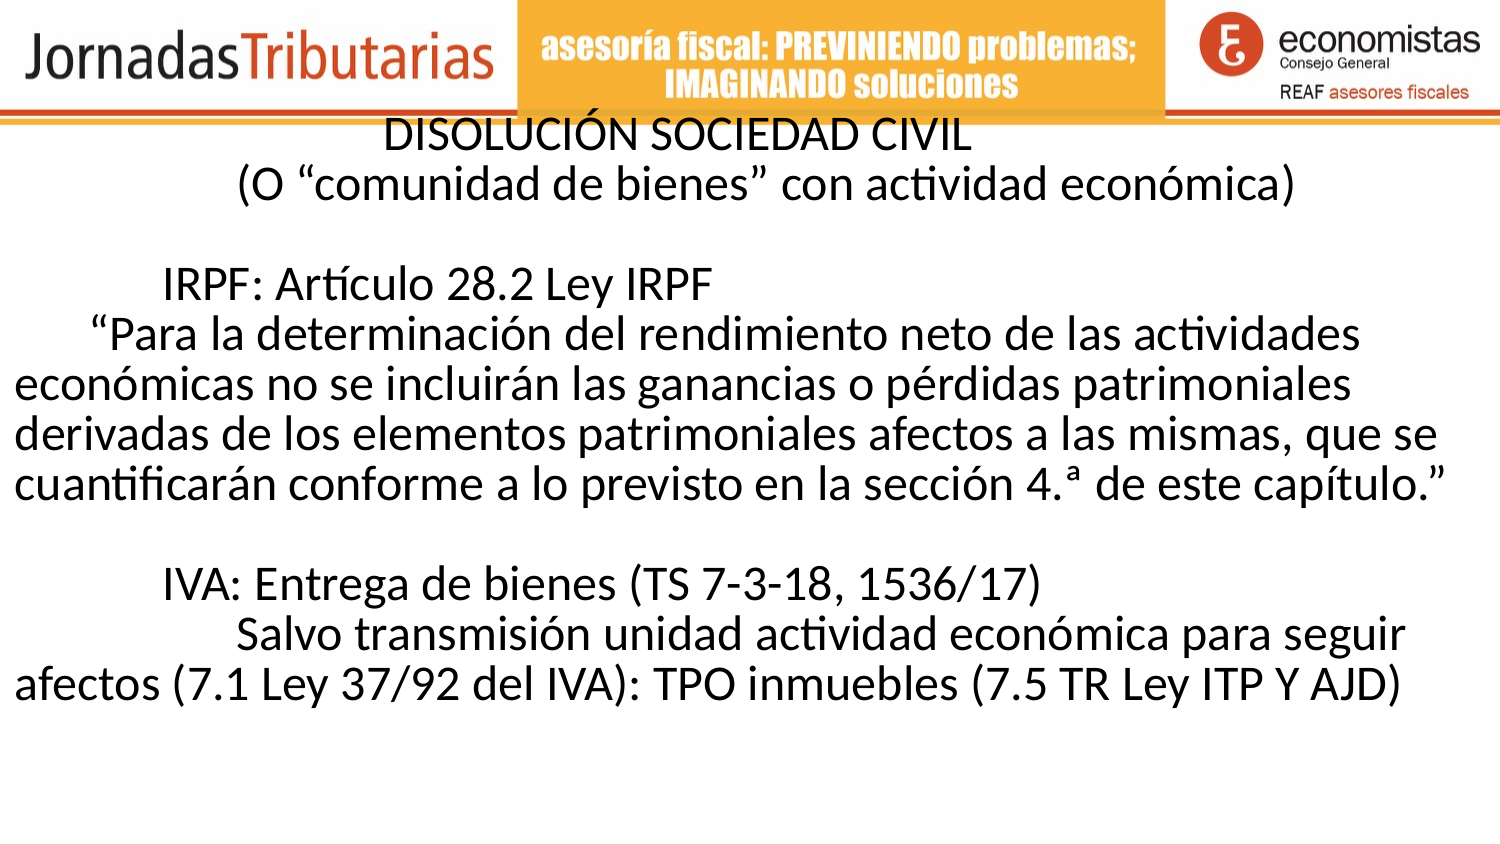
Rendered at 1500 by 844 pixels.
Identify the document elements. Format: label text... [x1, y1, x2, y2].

picture [0, 0, 1500, 105]
text_box DISOLUCIÓN SOCIEDAD CIVIL (O “comunidad de bienes” con actividad económica) IRPF: Artículo 28.2 Ley IRPF “Para la determinación del rendimiento neto de las actividades económicas no se incluirán las ganancias o pérdidas patrimoniales derivadas de los elementos patrimoniales afectos a las mismas, que se cuantificarán conforme a lo previsto en la sección 4.ª de este capítulo.” IVA: Entrega de bienes (TS 7-3-18, 1536/17) Salvo transmisión unidad actividad económica para seguir afectos (7.1 Ley 37/92 del IVA): TPO inmuebles (7.5 TR Ley ITP Y AJD) [0, 105, 1500, 844]
